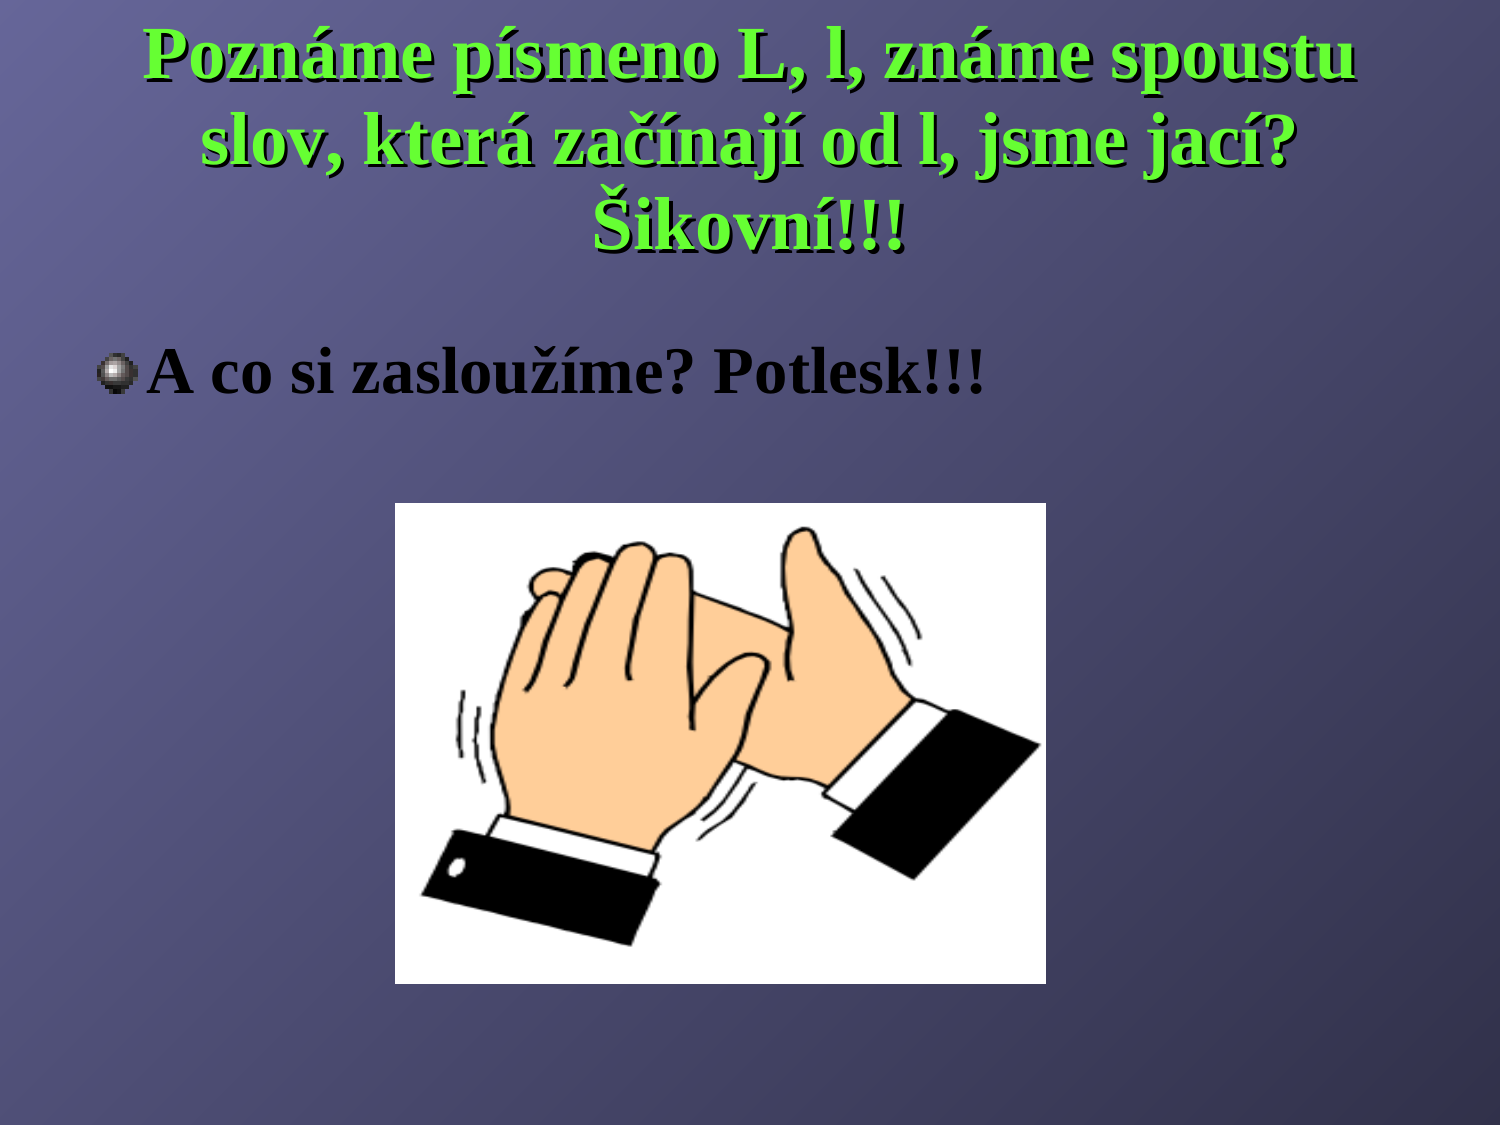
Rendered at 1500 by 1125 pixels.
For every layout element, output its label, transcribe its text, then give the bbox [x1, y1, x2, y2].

title Poznáme písmeno L, l, známe spoustu slov, která začínají od l, jsme jací? Šikovní!!! [75, 2, 1425, 275]
list A co si zasloužíme? Potlesk!!! [75, 326, 1034, 1007]
picture [395, 503, 1046, 984]
